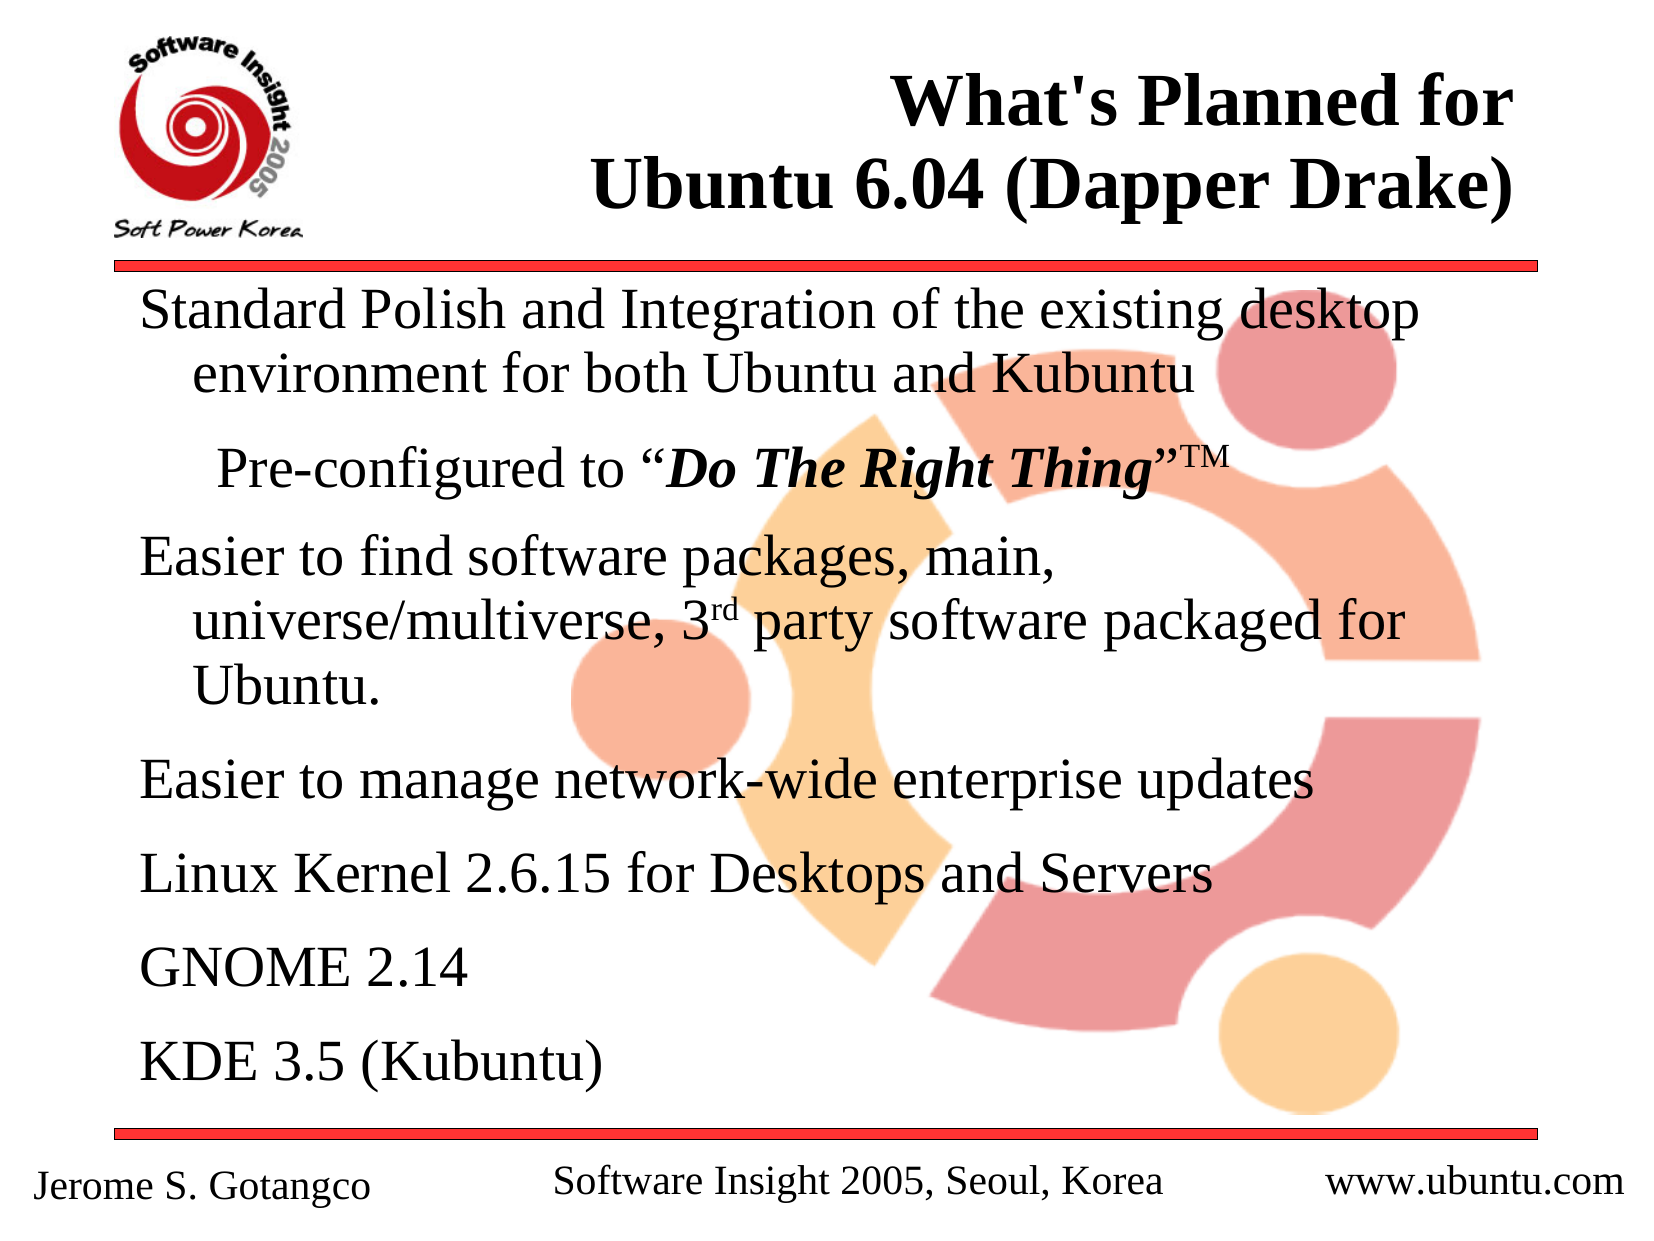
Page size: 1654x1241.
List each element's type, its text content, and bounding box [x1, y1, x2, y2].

picture [114, 36, 303, 238]
title What's Planned for Ubuntu 6.04 (Dapper Drake) [334, 37, 1534, 246]
list Standard Polish and Integration of the existing desktop environment for both Ubuntu and Kubuntu Pre-configured to “Do The Right Thing”TM Easier to find software packages, main, universe/multiverse, 3rd party software packaged for Ubuntu. Easier to manage network-wide enterprise updates Linux Kernel 2.6.15 for Desktops and Servers GNOME 2.14 KDE 3.5 (Kubuntu) [121, 276, 1534, 1127]
